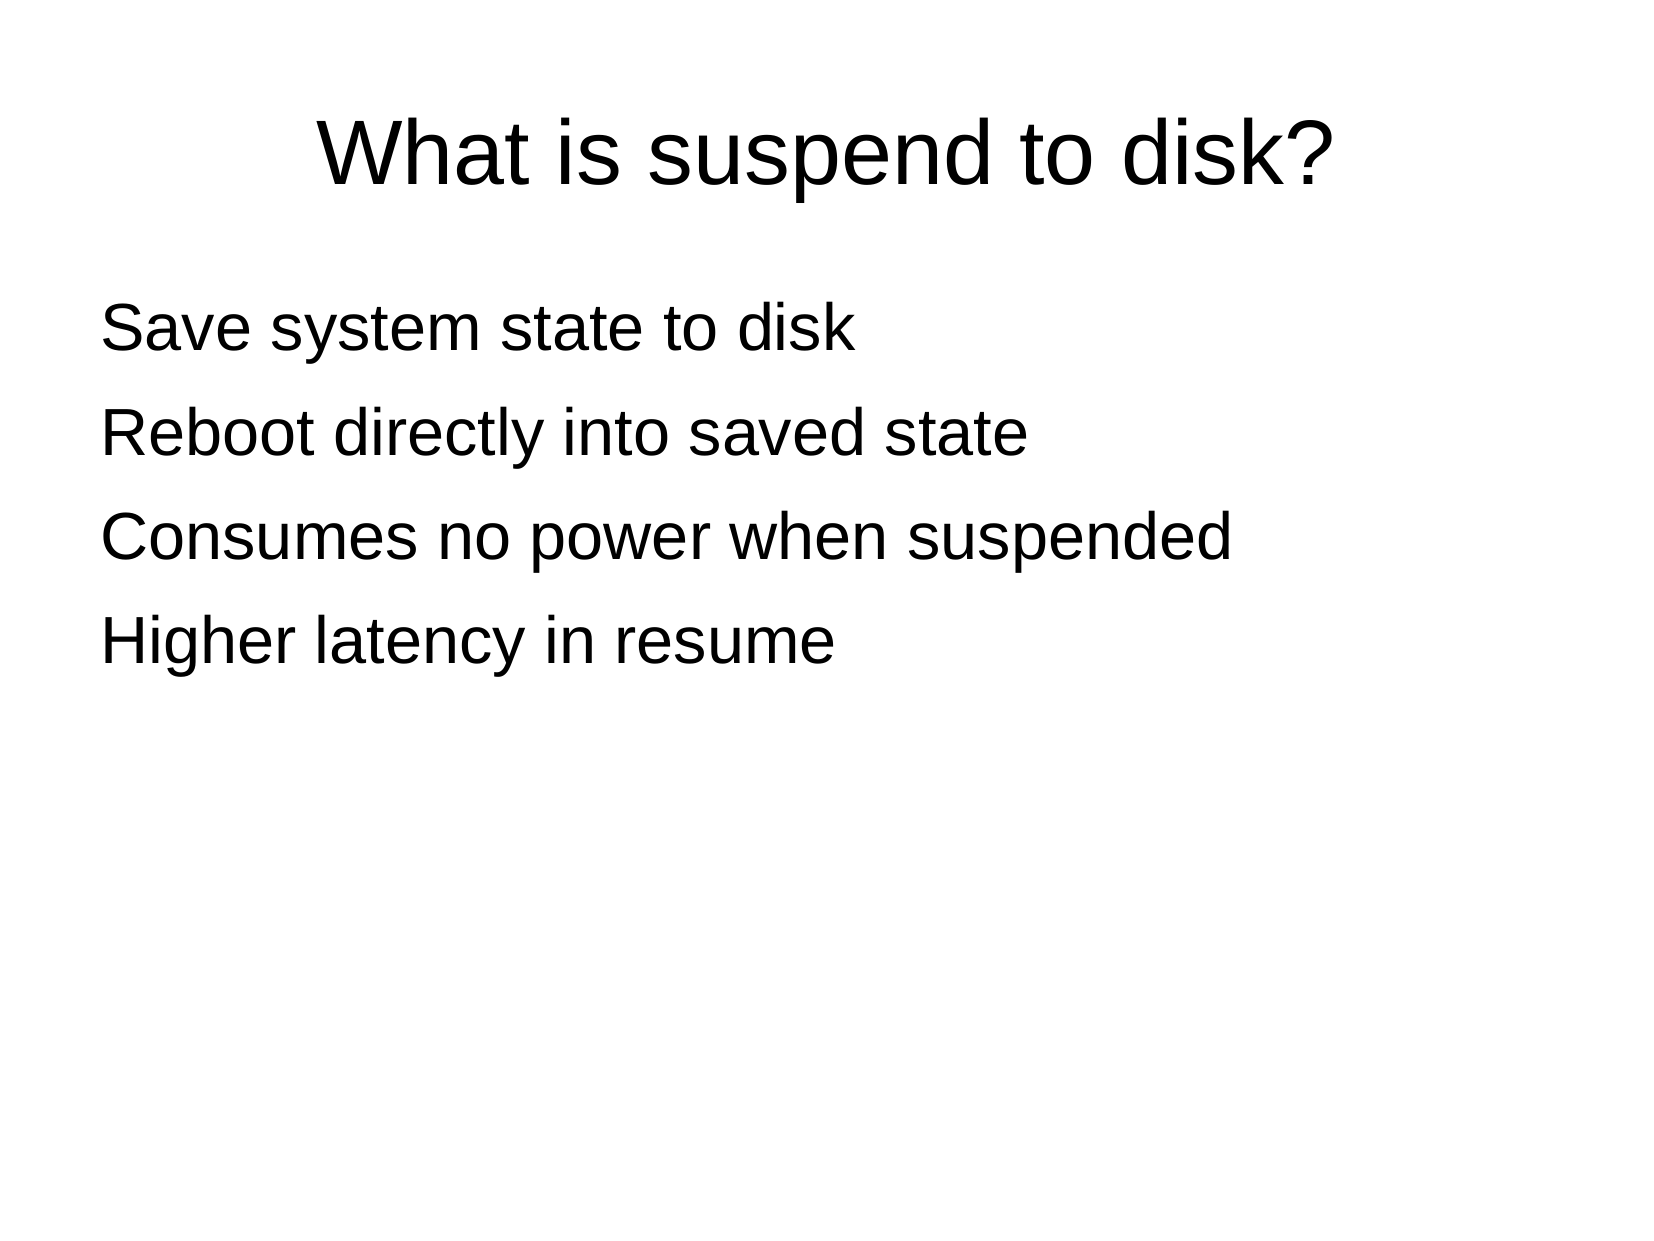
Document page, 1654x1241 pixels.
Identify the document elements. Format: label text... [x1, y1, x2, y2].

title What is suspend to disk? [82, 49, 1571, 257]
list Save system state to disk Reboot directly into saved state Consumes no power when suspended Higher latency in resume [82, 290, 1571, 1094]
